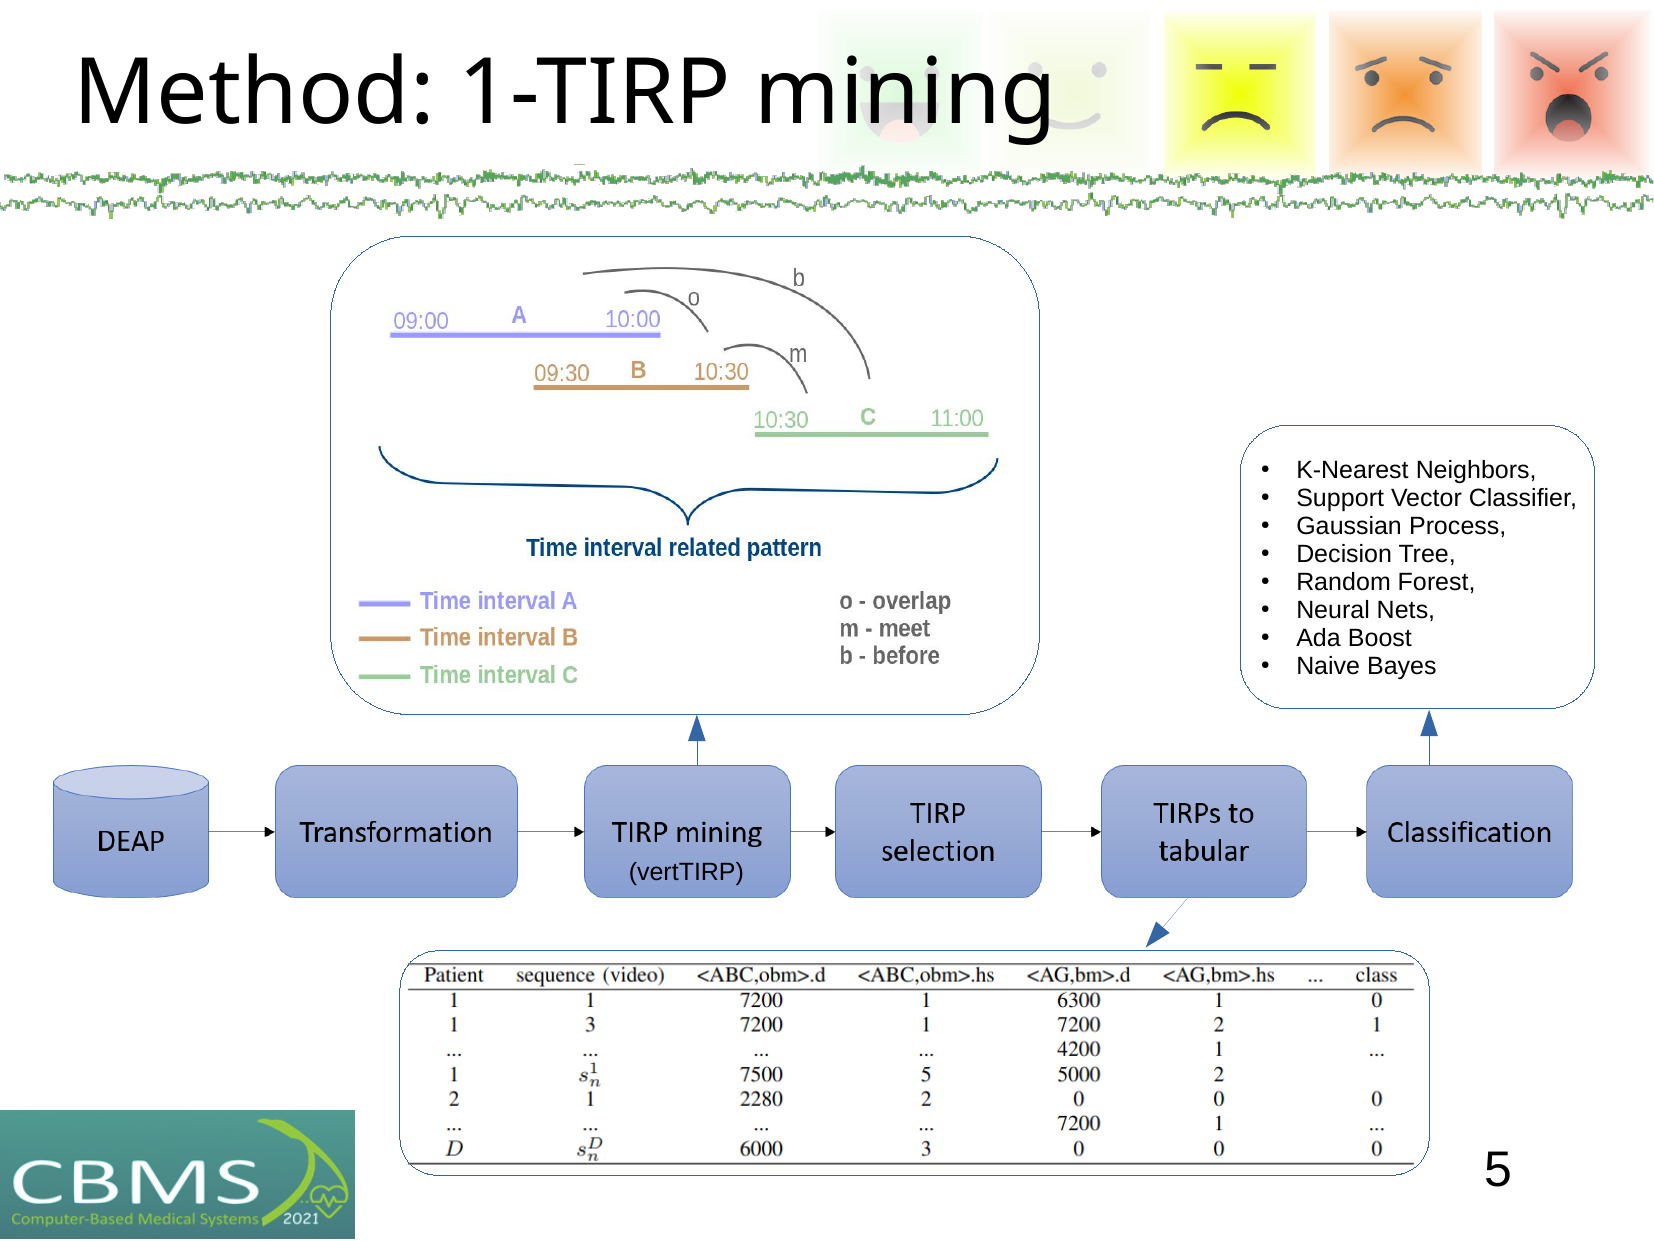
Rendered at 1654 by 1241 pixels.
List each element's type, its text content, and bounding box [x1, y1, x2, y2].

text_box (vertTIRP) [614, 850, 804, 898]
picture [342, 252, 1017, 703]
text_box <number> [1469, 1133, 1654, 1228]
text_box [1164, 6, 1654, 164]
picture [399, 947, 1430, 1176]
text_box K-Nearest Neighbors, Support Vector Classifier, Gaussian Process, Decision Tree, Random Forest, Neural Nets, Ada Boost Naive Bayes [1246, 448, 1613, 716]
picture [53, 765, 1573, 898]
picture [0, 1110, 355, 1239]
text_box Method: 1-TIRP mining [0, 0, 1164, 164]
picture [0, 164, 1654, 219]
